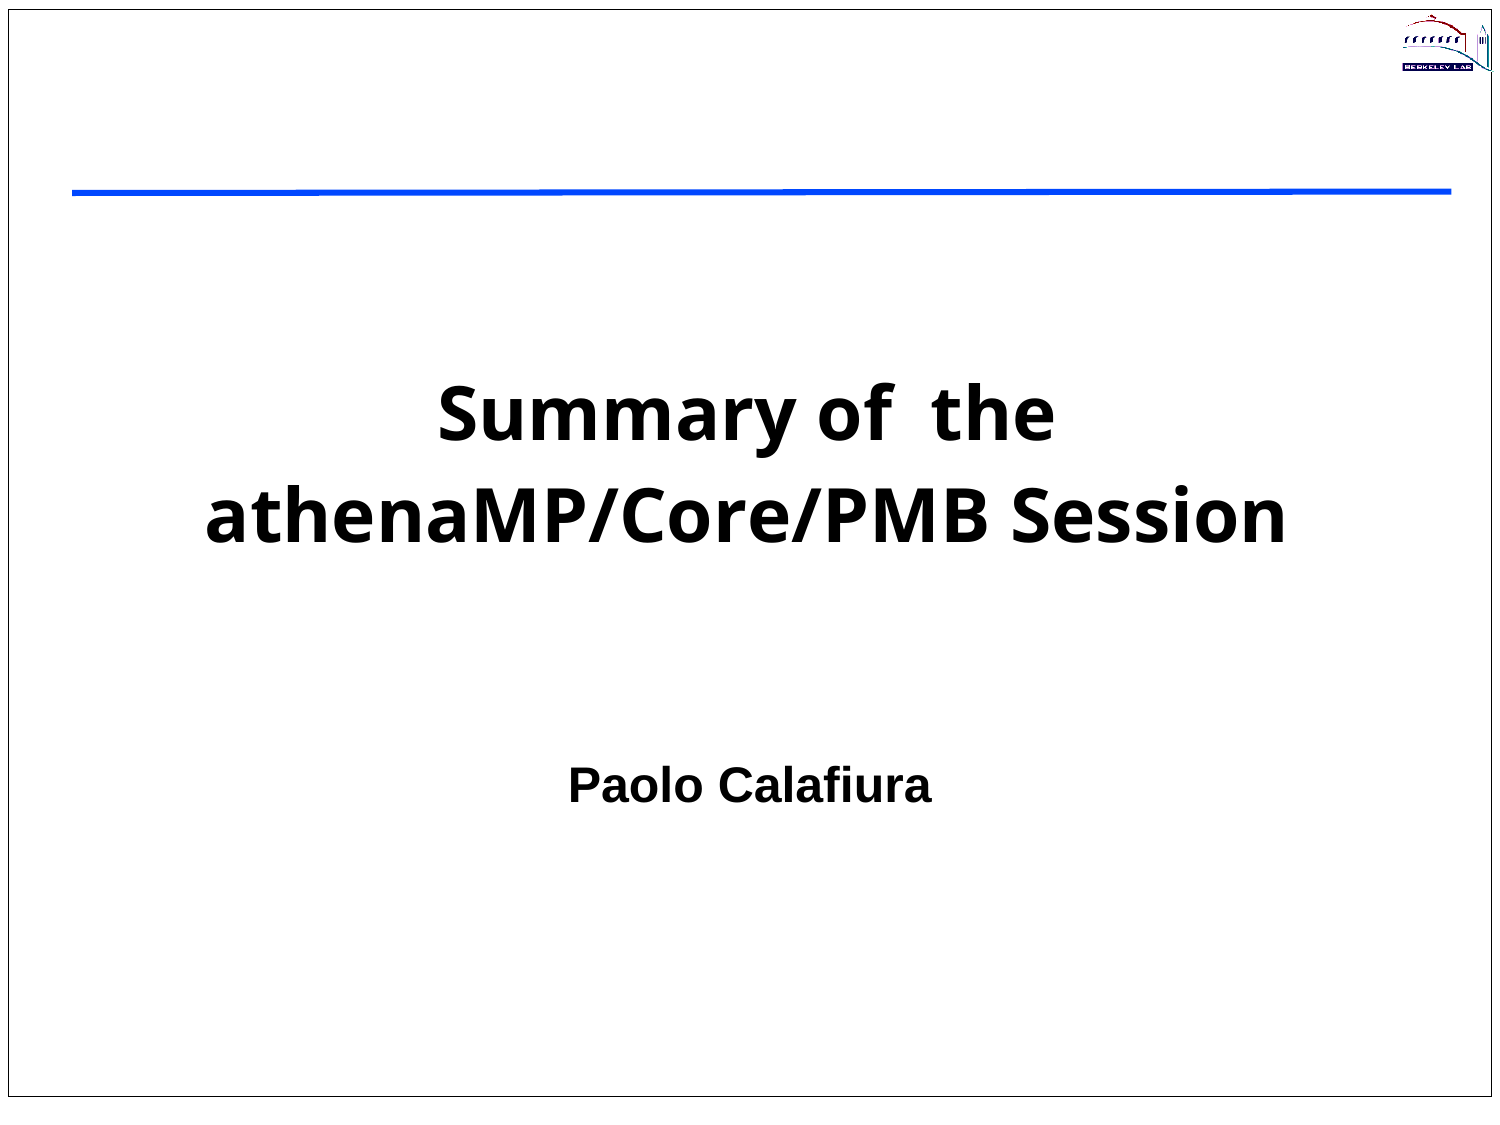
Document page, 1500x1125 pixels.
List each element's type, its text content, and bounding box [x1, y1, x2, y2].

picture [1391, 10, 1500, 80]
subtitle Paolo Calafiura [225, 750, 1276, 1038]
title Summary of the athenaMP/Core/PMB Session [109, 287, 1385, 638]
